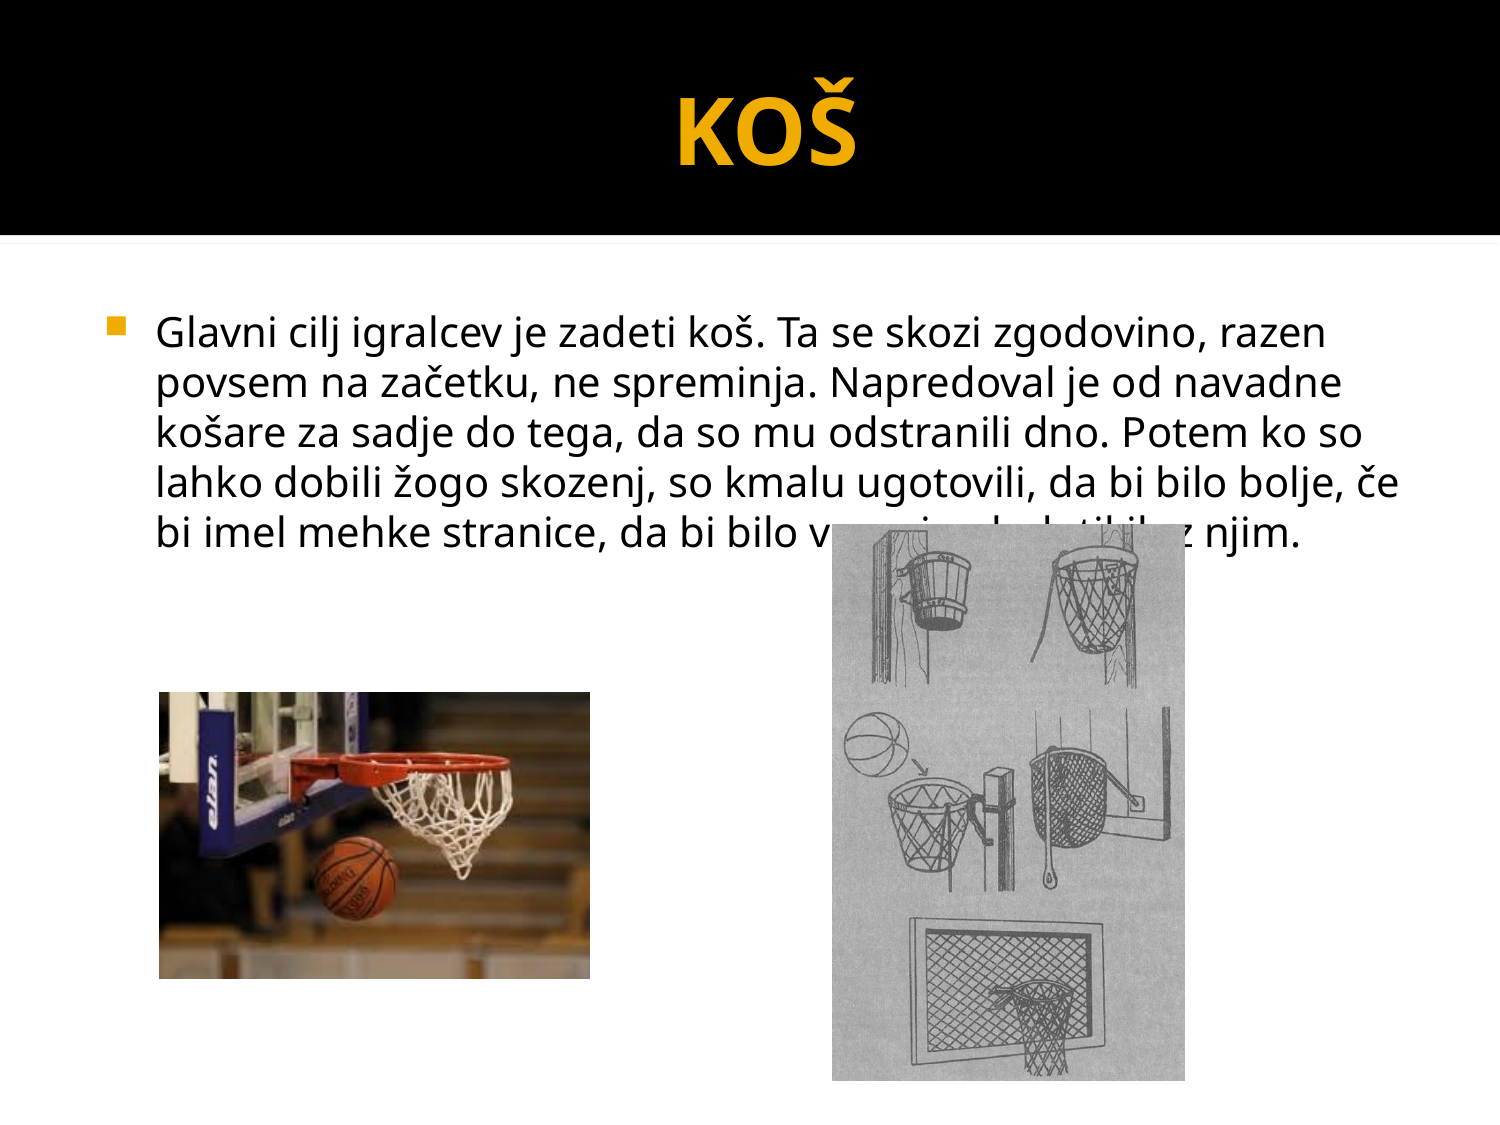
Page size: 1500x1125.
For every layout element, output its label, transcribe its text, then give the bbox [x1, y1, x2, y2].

picture [159, 692, 590, 979]
title KOŠ [75, 25, 1425, 231]
picture [832, 524, 1185, 1081]
list Glavni cilj igralcev je zadeti koš. Ta se skozi zgodovino, razen povsem na začetku, ne spreminja. Napredoval je od navadne košare za sadje do tega, da so mu odstranili dno. Potem ko so lahko dobili žogo skozenj, so kmalu ugotovili, da bi bilo bolje, če bi imel mehke stranice, da bi bilo varneje ob dotikih z njim. [75, 291, 1425, 1050]
